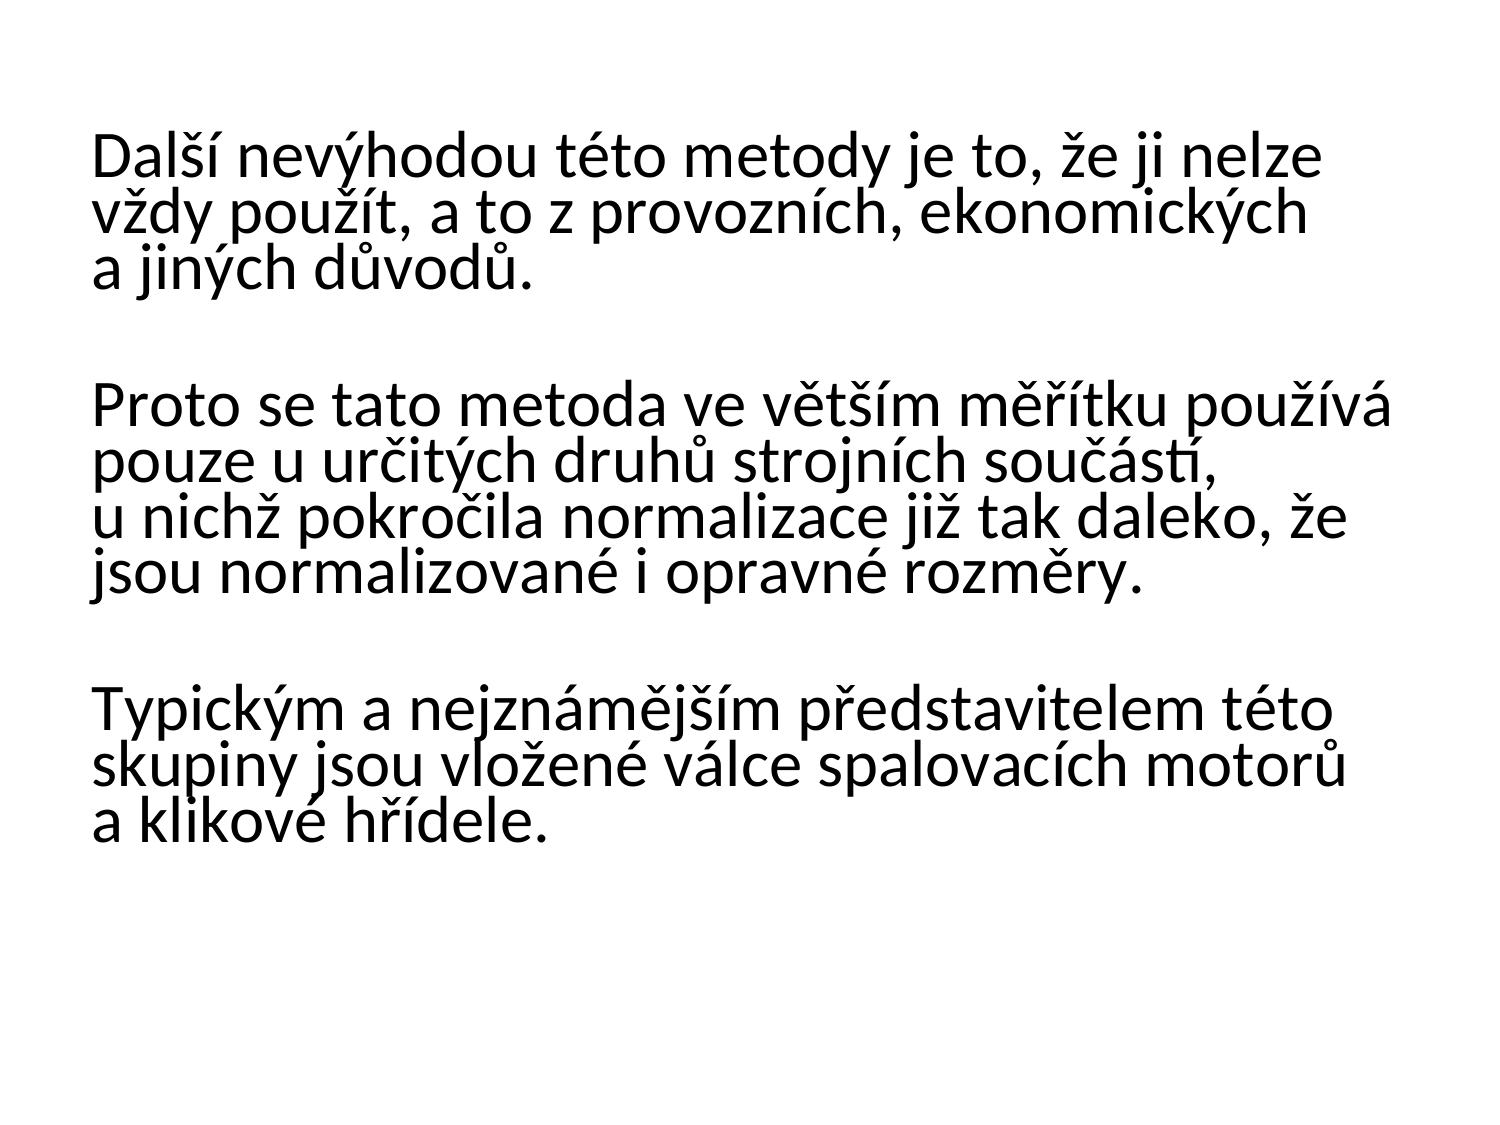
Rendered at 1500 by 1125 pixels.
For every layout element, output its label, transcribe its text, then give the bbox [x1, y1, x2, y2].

list Další nevýhodou této metody je to, že ji nelze vždy použít, a to z provozních, ekonomických a jiných důvodů. Proto se tato metoda ve větším měřítku používá pouze u určitých druhů strojních součástí, u nichž pokročila normalizace již tak daleko, že jsou normalizované i opravné rozměry. Typickým a nejznámějším představitelem této skupiny jsou vložené válce spalovacích motorů a klikové hřídele. [76, 125, 1427, 1065]
